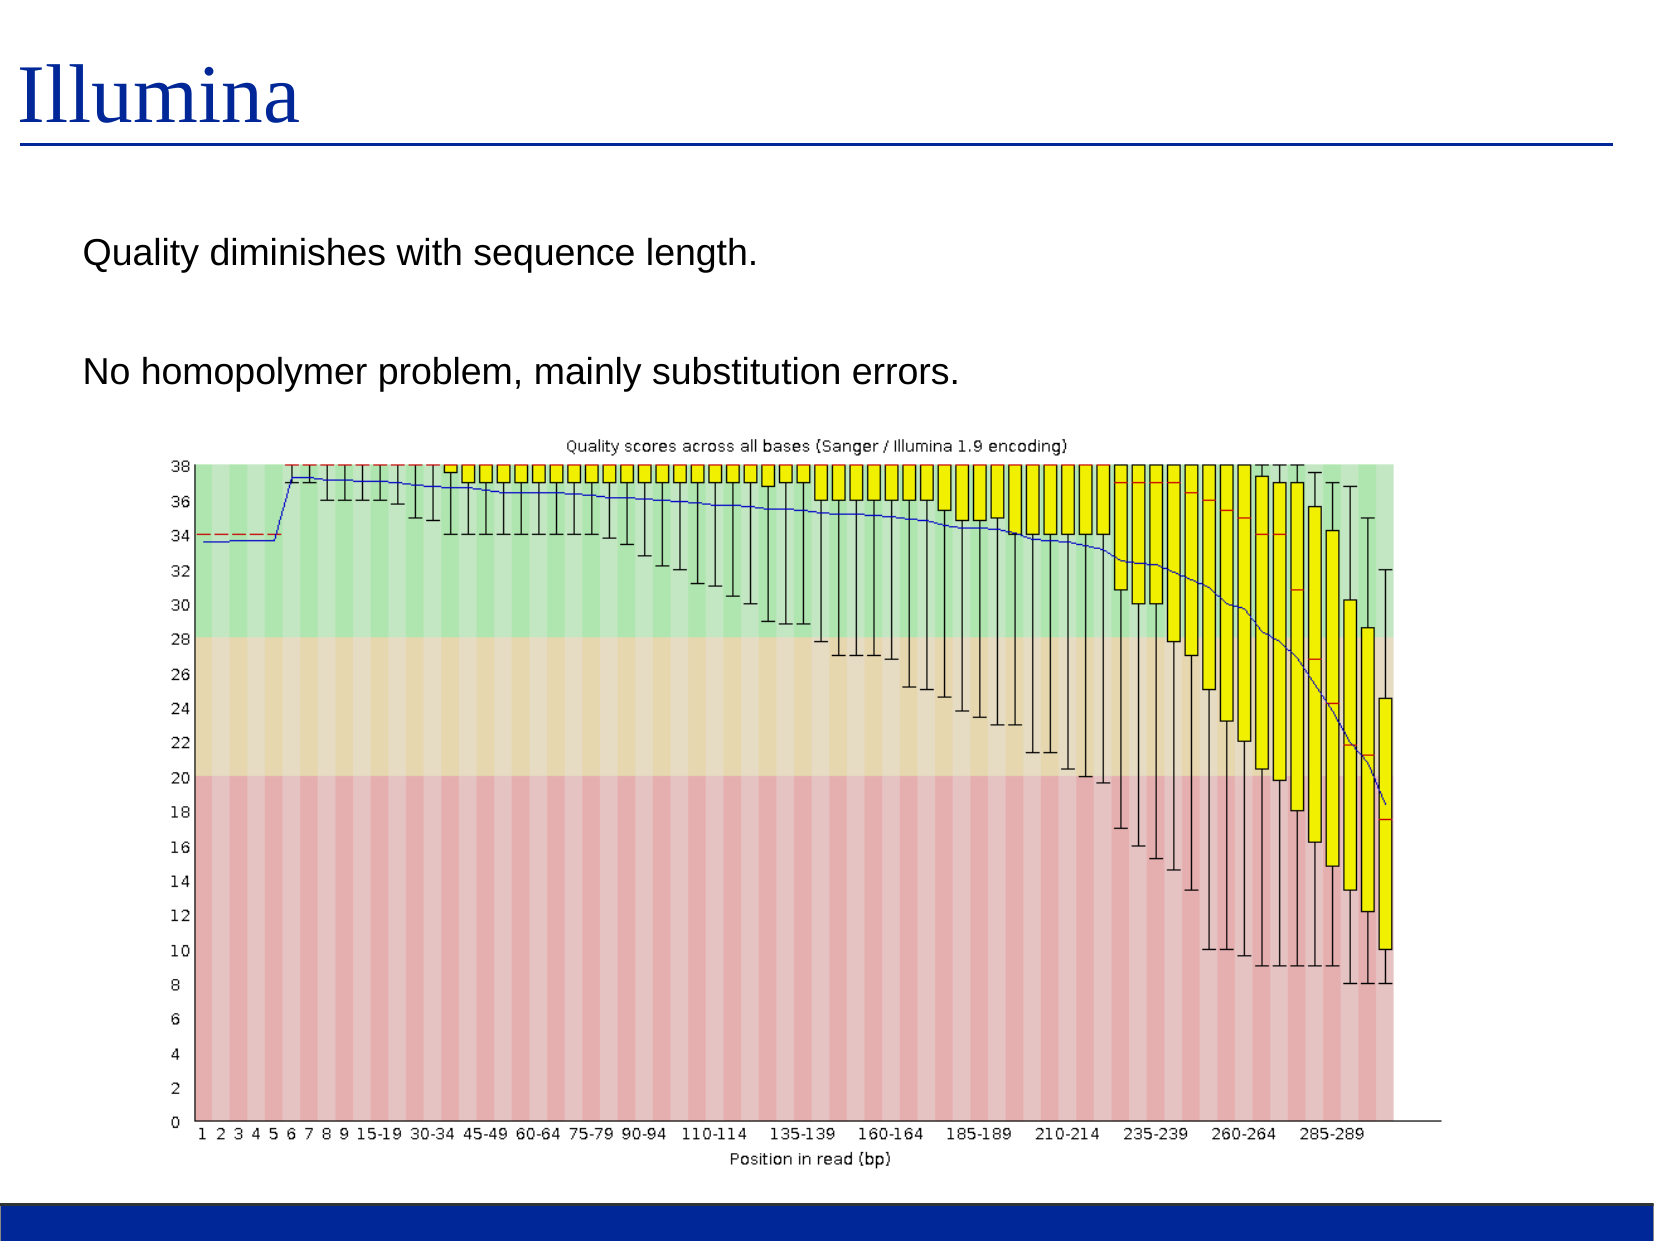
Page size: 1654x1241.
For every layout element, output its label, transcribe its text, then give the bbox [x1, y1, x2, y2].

title Illumina [17, 0, 1589, 198]
picture [168, 414, 1453, 1171]
list Quality diminishes with sequence length. No homopolymer problem, mainly substitution errors. [82, 231, 1571, 1050]
